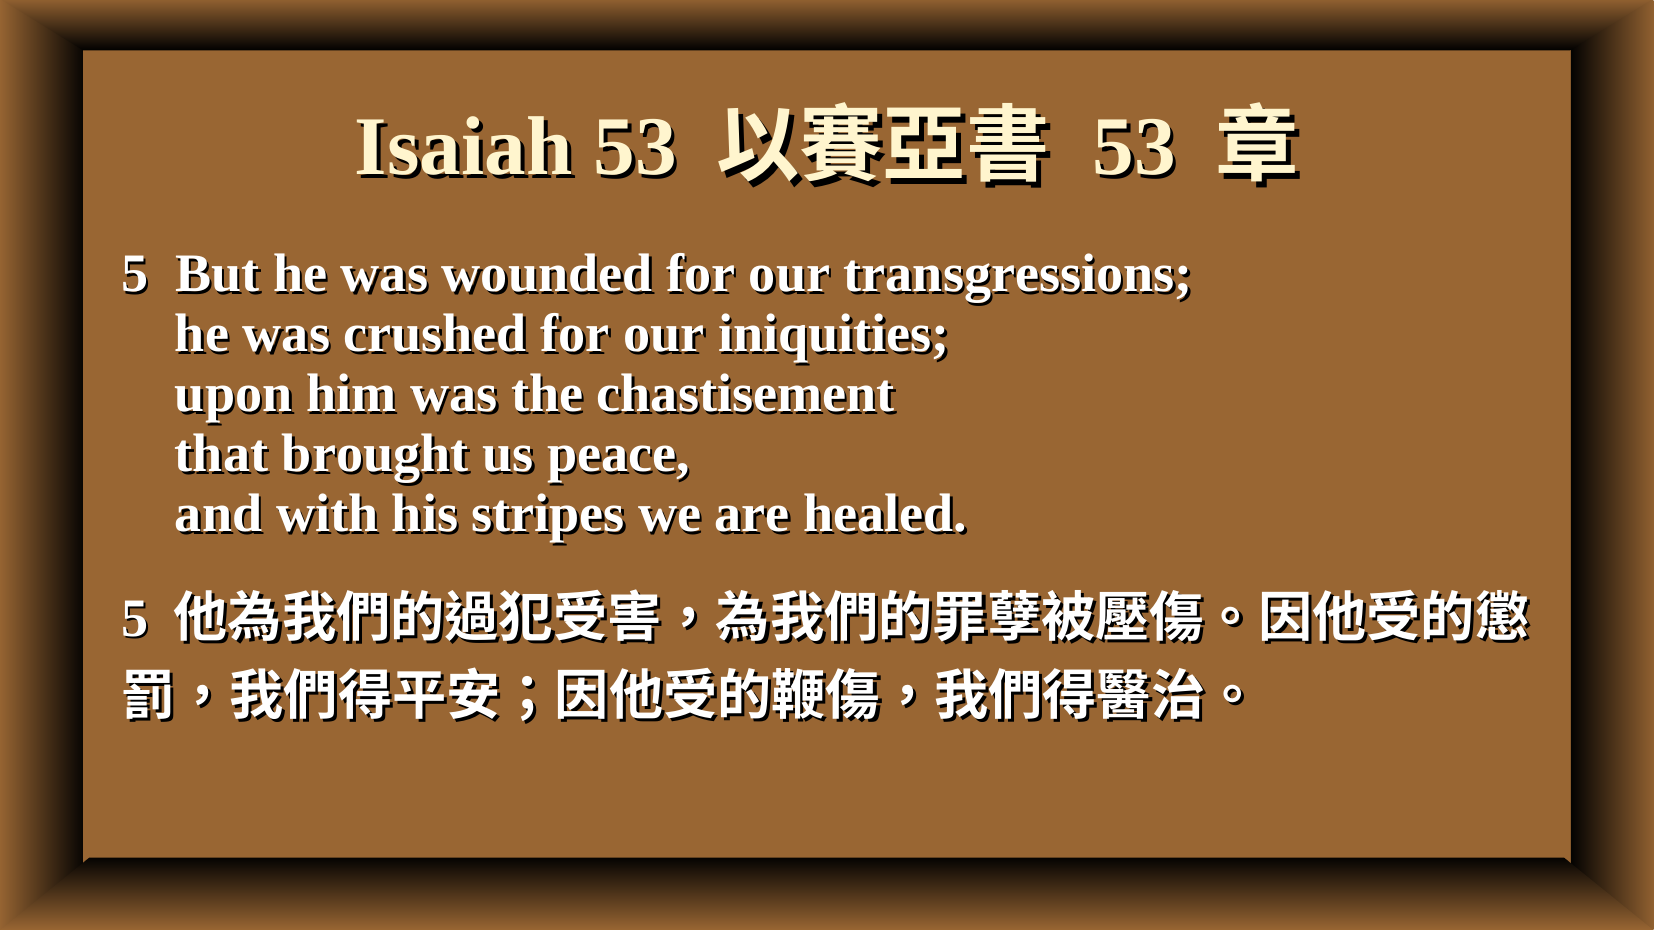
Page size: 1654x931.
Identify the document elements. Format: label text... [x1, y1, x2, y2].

title Isaiah 53 以賽亞書 53 章 [124, 70, 1530, 226]
text_box 5 But he was wounded for our transgressions; he was crushed for our iniquities; upon him was the chastisement that brought us peace, and with his stripes we are healed. 5 他為我們的過犯受害，為我們的罪孽被壓傷。因他受的懲罰，我們得平安；因他受的鞭傷，我們得醫治。 [106, 236, 1548, 843]
